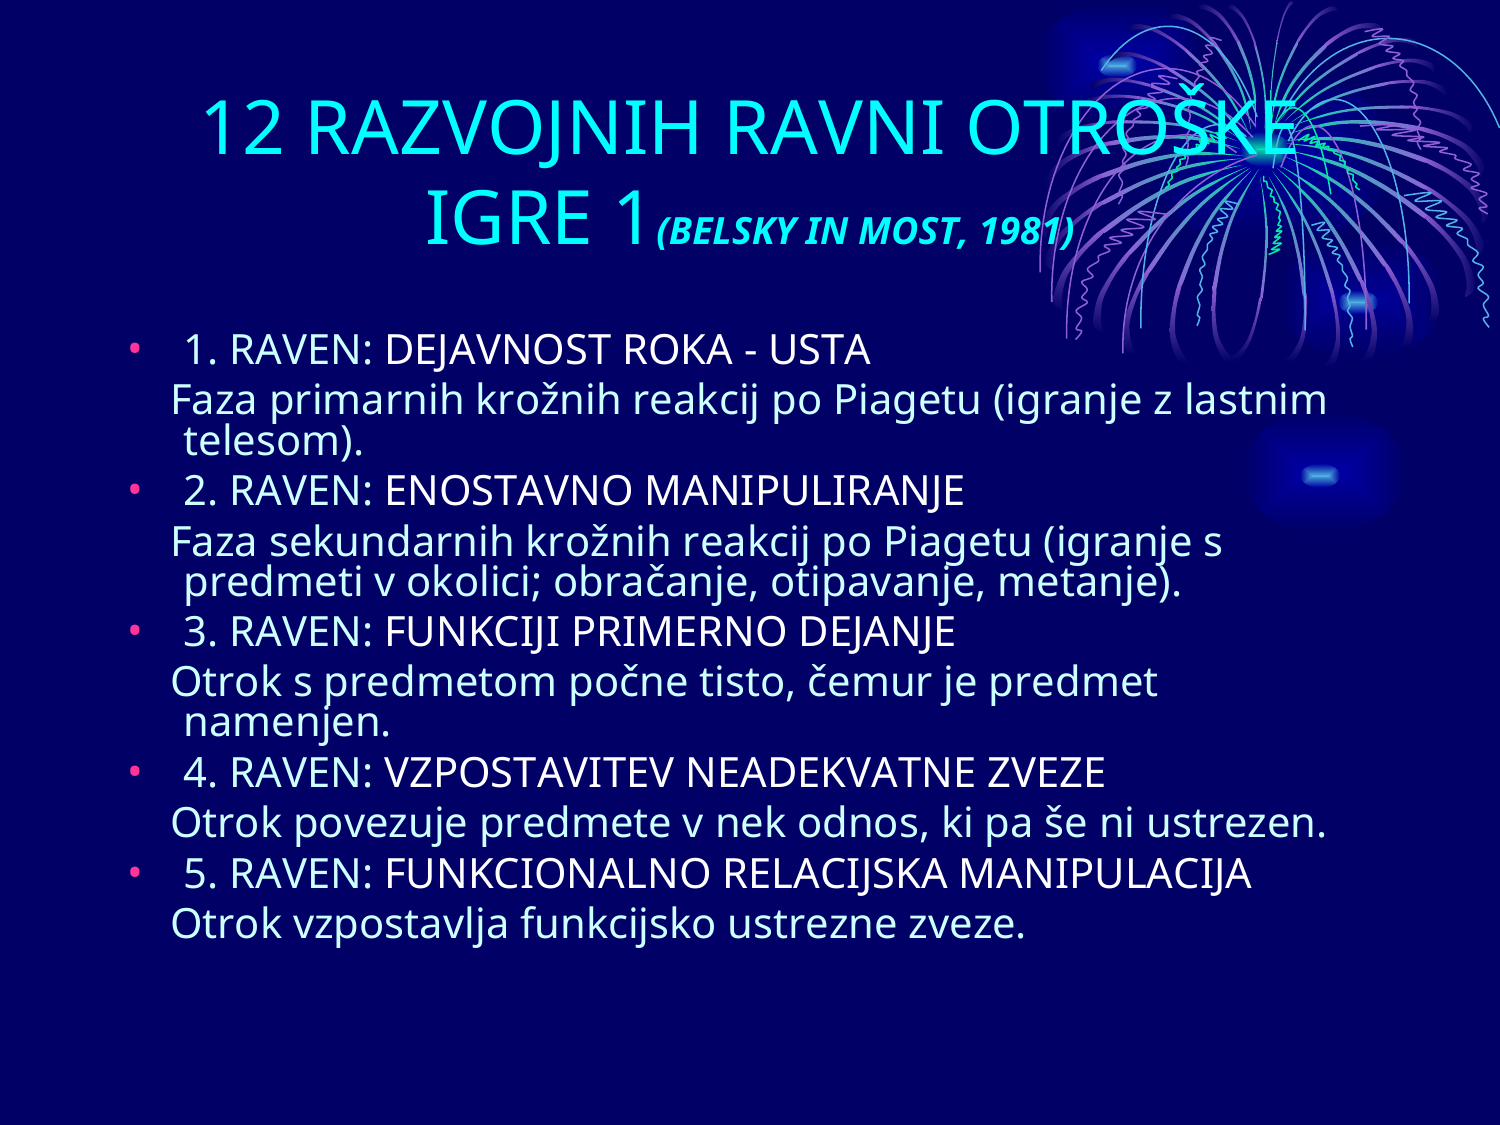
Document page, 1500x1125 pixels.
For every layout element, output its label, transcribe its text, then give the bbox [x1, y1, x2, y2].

title 12 RAZVOJNIH RAVNI OTROŠKE IGRE 1(BELSKY IN MOST, 1981) [112, 49, 1388, 290]
list 1. RAVEN: DEJAVNOST ROKA - USTA Faza primarnih krožnih reakcij po Piagetu (igranje z lastnim telesom). 2. RAVEN: ENOSTAVNO MANIPULIRANJE Faza sekundarnih krožnih reakcij po Piagetu (igranje s predmeti v okolici; obračanje, otipavanje, metanje). 3. RAVEN: FUNKCIJI PRIMERNO DEJANJE Otrok s predmetom počne tisto, čemur je predmet namenjen. 4. RAVEN: VZPOSTAVITEV NEADEKVATNE ZVEZE Otrok povezuje predmete v nek odnos, ki pa še ni ustrezen. 5. RAVEN: FUNKCIONALNO RELACIJSKA MANIPULACIJA Otrok vzpostavlja funkcijsko ustrezne zveze. [112, 324, 1388, 1000]
